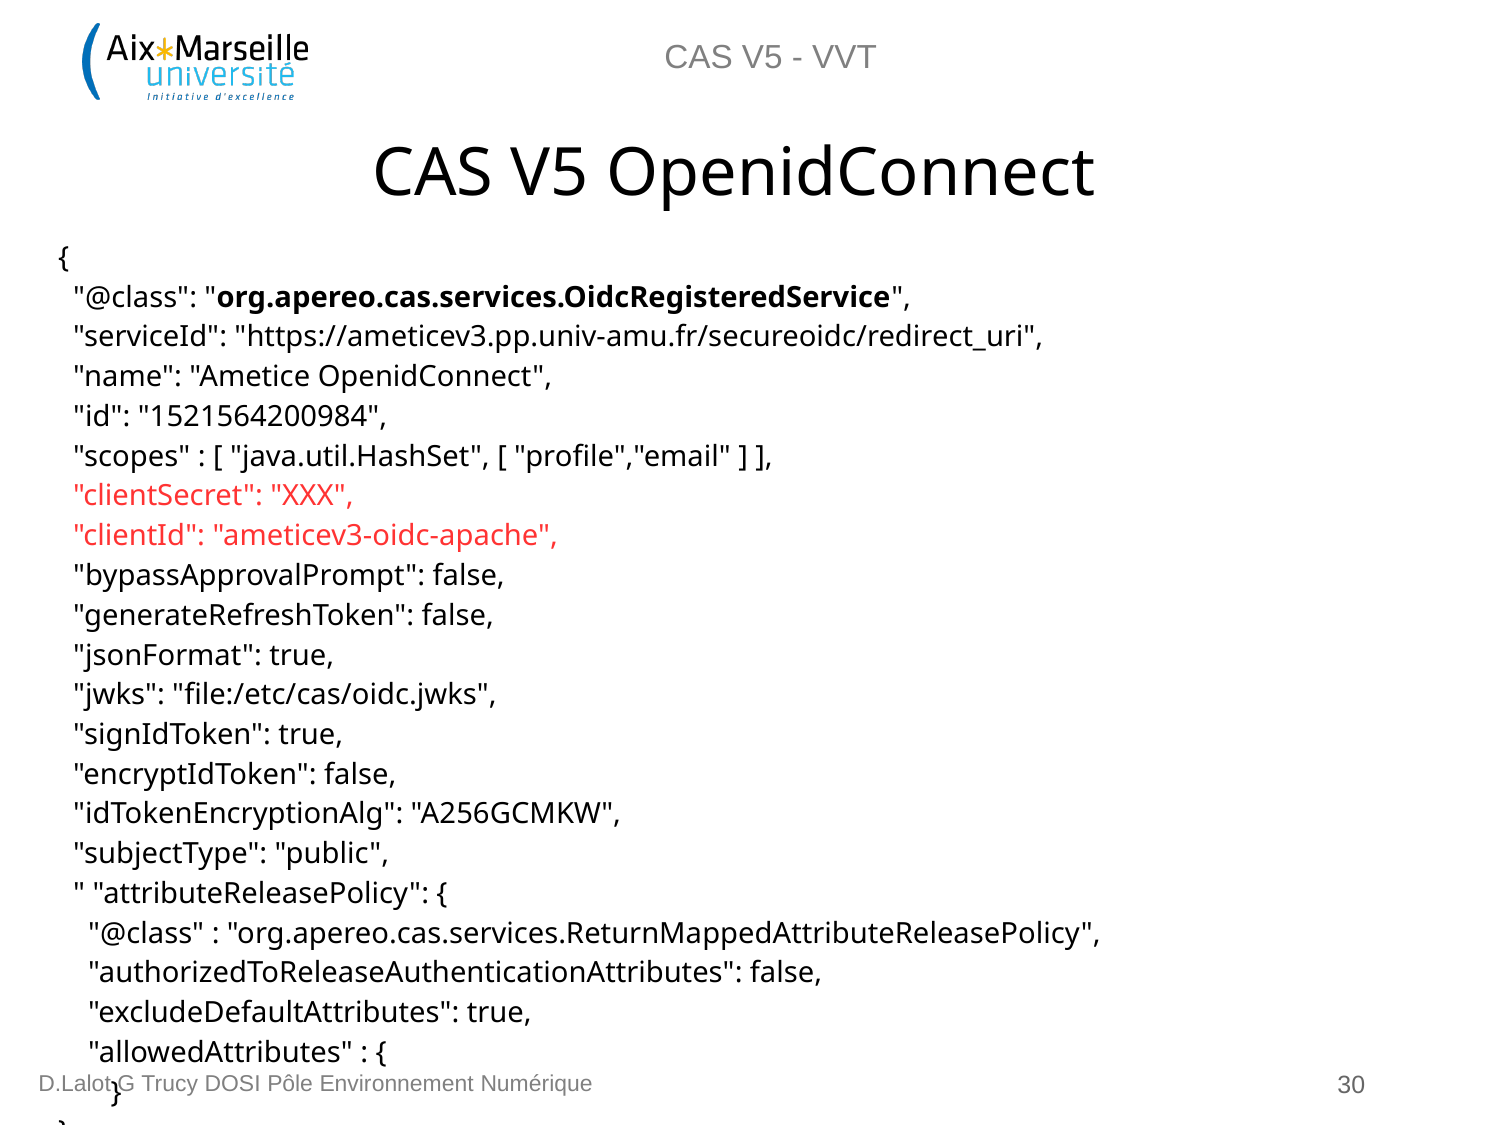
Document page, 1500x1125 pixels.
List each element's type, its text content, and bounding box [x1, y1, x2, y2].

picture [82, 23, 308, 75]
title CAS V5 OpenidConnect [67, 75, 1418, 236]
list { "@class": "org.apereo.cas.services.OidcRegisteredService", "serviceId": "https://ameticev3.pp.univ-amu.fr/secureoidc/redirect_uri", "name": "Ametice OpenidConnect", "id": "1521564200984", "scopes" : [ "java.util.HashSet", [ "profile","email" ] ], "clientSecret": "XXX", "clientId": "ameticev3-oidc-apache", "bypassApprovalPrompt": false, "generateRefreshToken": false, "jsonFormat": true, "jwks": "file:/etc/cas/oidc.jwks", "signIdToken": true, "encryptIdToken": false, "idTokenEncryptionAlg": "A256GCMKW", "subjectType": "public", " "attributeReleasePolicy": { "@class" : "org.apereo.cas.services.ReturnMappedAttributeReleasePolicy", "authorizedToReleaseAuthenticationAttributes": false, "excludeDefaultAttributes": true, "allowedAttributes" : { } } [58, 236, 1418, 1088]
